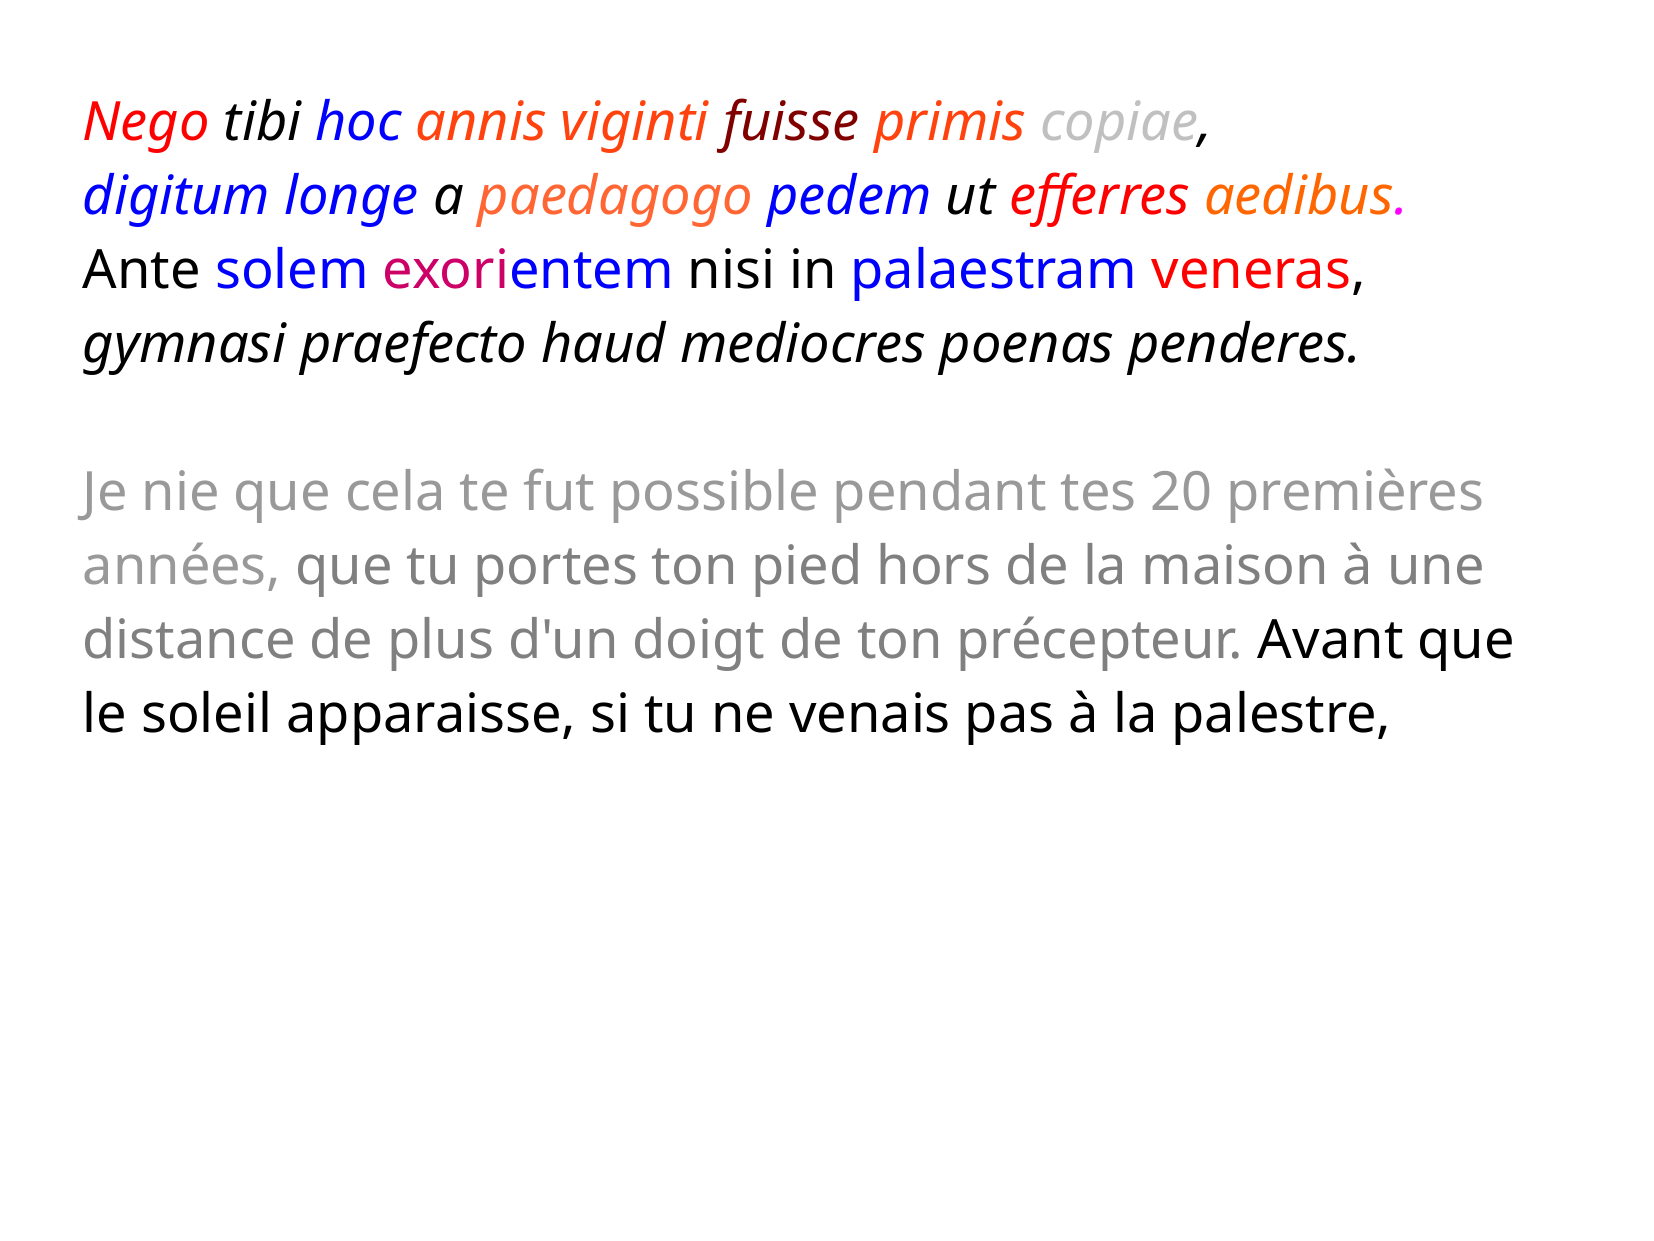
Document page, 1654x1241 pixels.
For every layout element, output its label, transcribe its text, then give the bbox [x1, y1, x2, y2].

list Nego tibi hoc annis viginti fuisse primis copiae, digitum longe a paedagogo pedem ut efferres aedibus. Ante solem exorientem nisi in palaestram veneras, gymnasi praefecto haud mediocres poenas penderes. Je nie que cela te fut possible pendant tes 20 premières années, que tu portes ton pied hors de la maison à une distance de plus d'un doigt de ton précepteur. Avant que le soleil apparaisse, si tu ne venais pas à la palestre, [82, 82, 1571, 1109]
